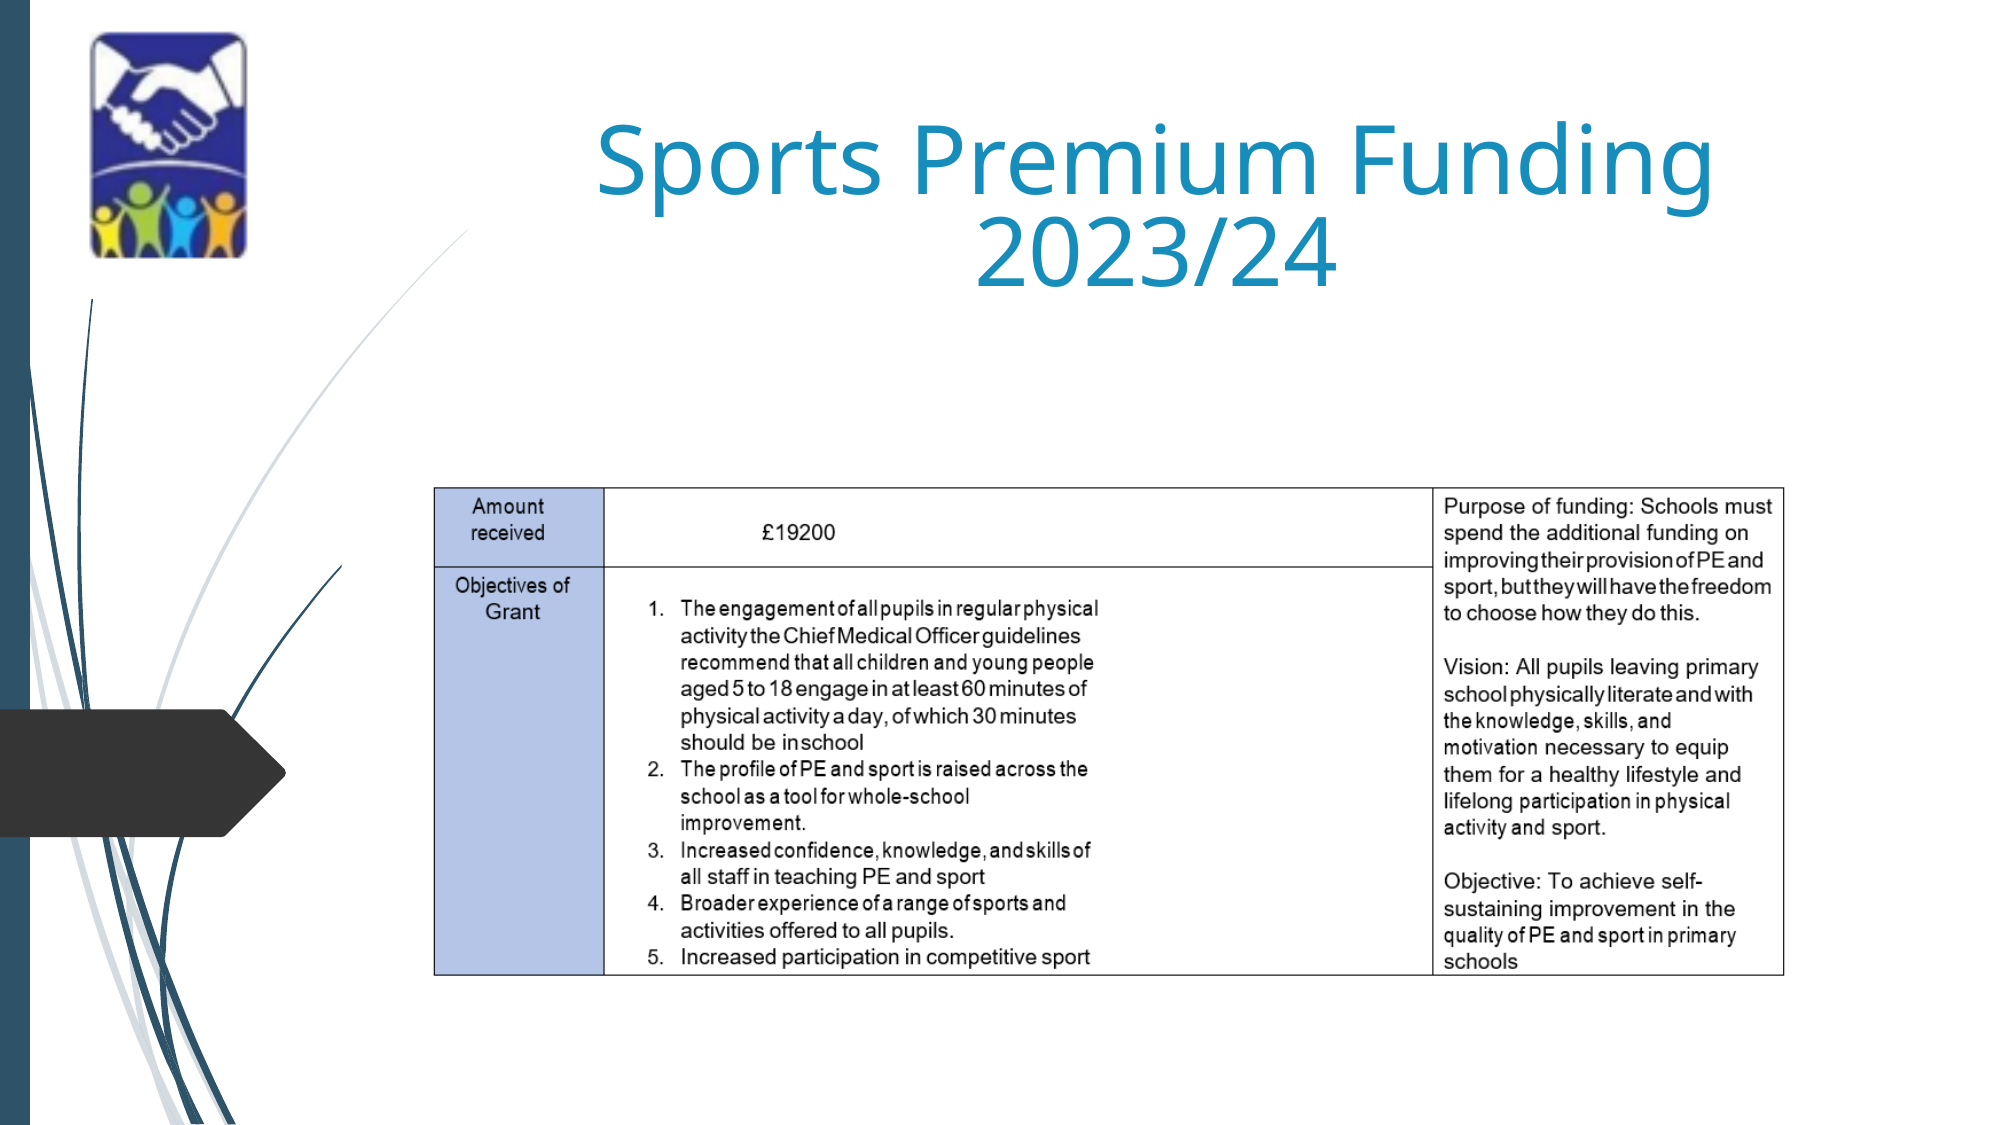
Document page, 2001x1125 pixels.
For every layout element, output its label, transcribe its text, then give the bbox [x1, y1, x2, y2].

picture [58, 0, 279, 299]
text_box Sports Premium Funding 2023/24 [425, 102, 1888, 313]
picture [341, 473, 1987, 1112]
